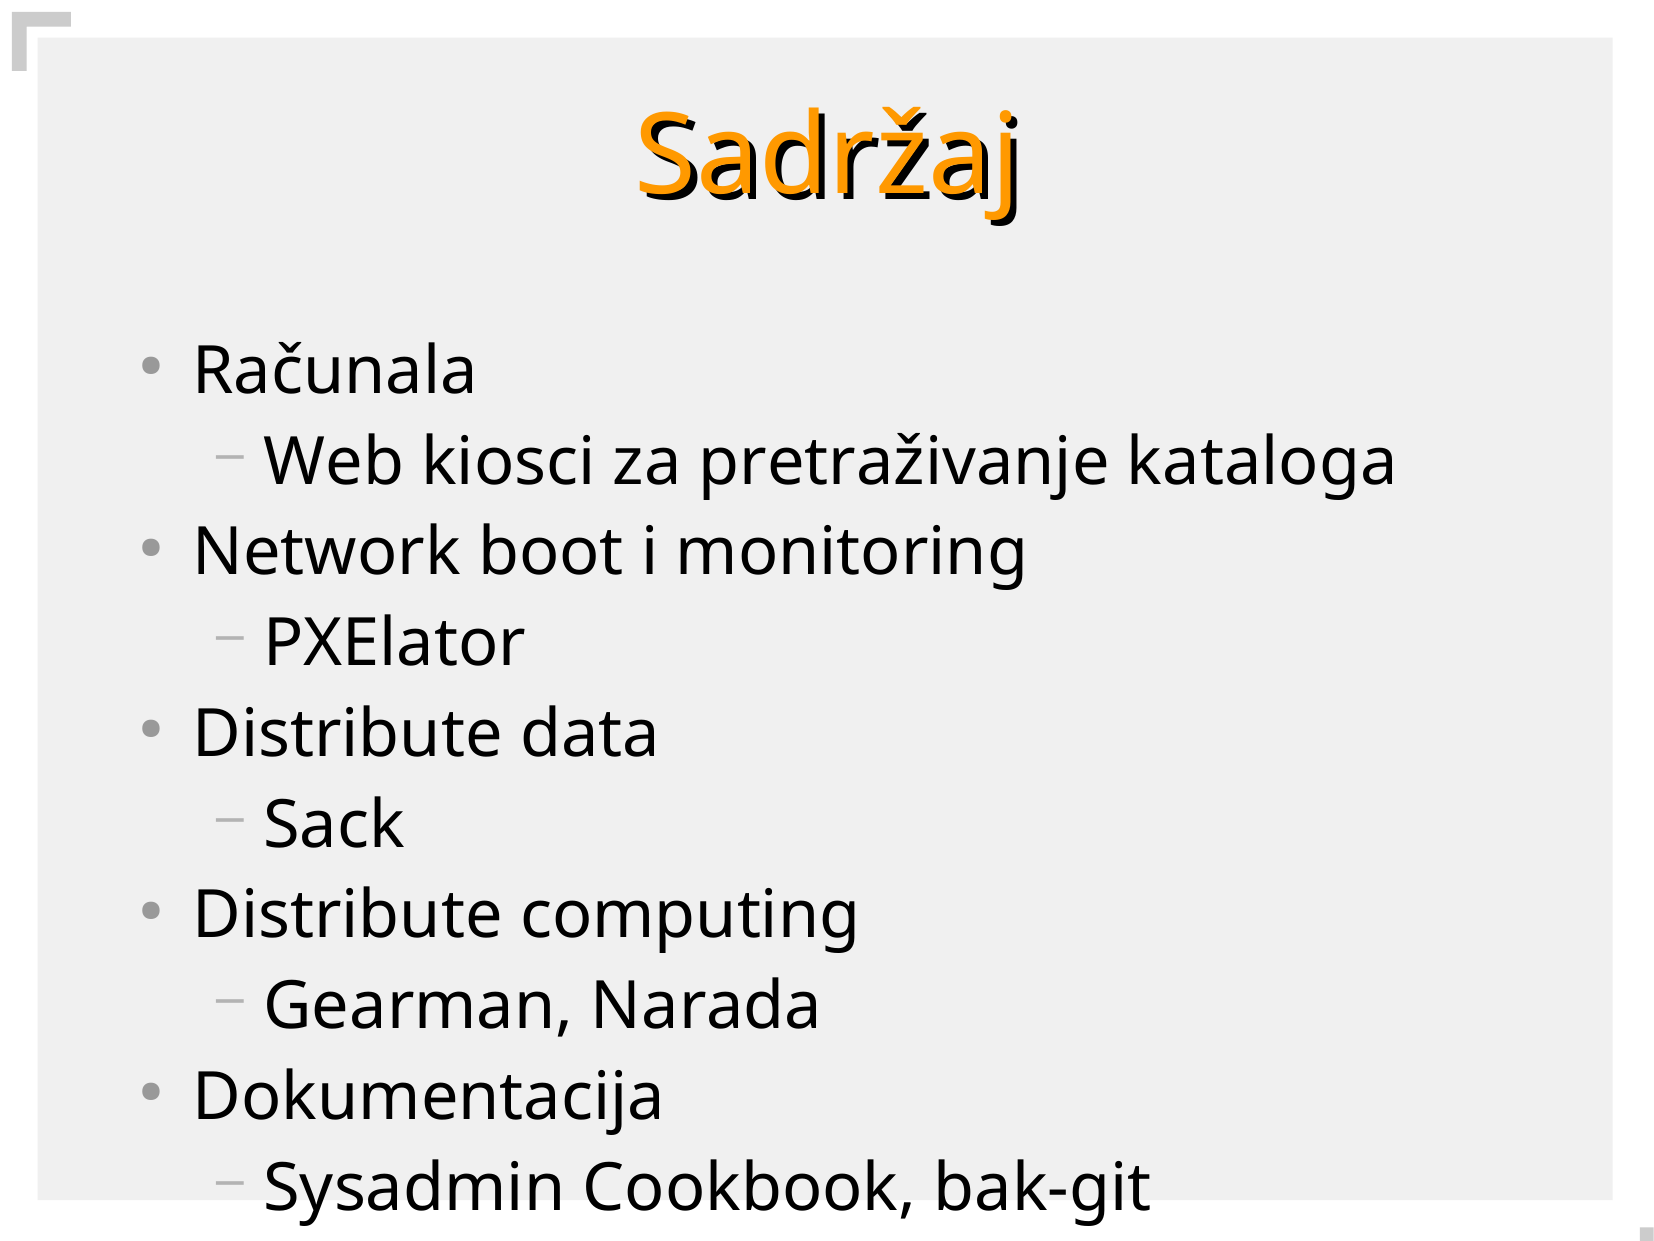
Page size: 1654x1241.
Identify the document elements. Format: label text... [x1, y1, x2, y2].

title Sadržaj [121, 46, 1534, 254]
list Računala Web kiosci za pretraživanje kataloga Network boot i monitoring PXElator Distribute data Sack Distribute computing Gearman, Narada Dokumentacija Sysadmin Cookbook, bak-git [121, 322, 1561, 1132]
